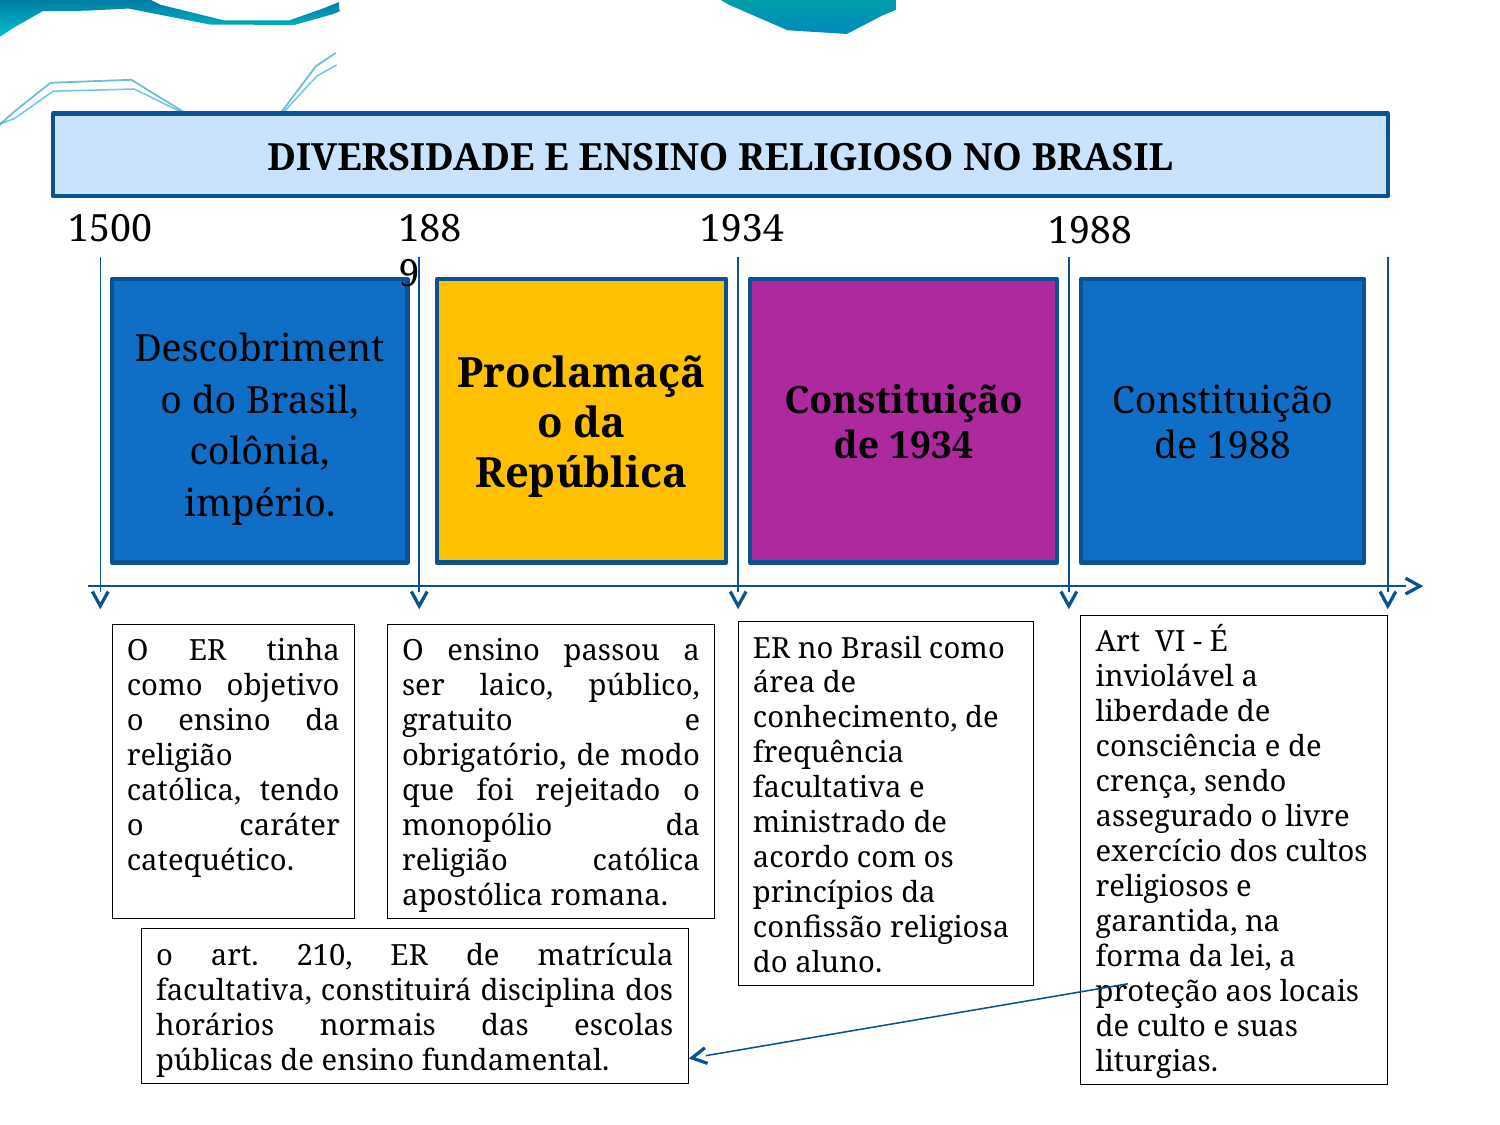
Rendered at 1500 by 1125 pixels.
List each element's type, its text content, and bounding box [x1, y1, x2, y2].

text_box 1500 [53, 197, 172, 257]
text_box o art. 210, ER de matrícula facultativa, constituirá disciplina dos horários normais das escolas públicas de ensino fundamental. [141, 928, 689, 1084]
text_box Art VI - É inviolável a liberdade de consciência e de crença, sendo assegurado o livre exercício dos cultos religiosos e garantida, na forma da lei, a proteção aos locais de culto e suas liturgias. [1080, 615, 1388, 1085]
text_box 1934 [685, 197, 815, 257]
text_box O ensino passou a ser laico, público, gratuito e obrigatório, de modo que foi rejeitado o monopólio da religião católica apostólica romana. [387, 624, 715, 919]
text_box Constituição de 1934 [750, 278, 1058, 563]
text_box Proclamação da República [436, 278, 727, 563]
text_box ER no Brasil como área de conhecimento, de frequência facultativa e ministrado de acordo com os princípios da confissão religiosa do aluno. [738, 621, 1034, 986]
text_box DIVERSIDADE E ENSINO RELIGIOSO NO BRASIL [53, 113, 1388, 197]
text_box Descobrimento do Brasil, colônia, império. [112, 278, 408, 563]
text_box Constituição de 1988 [1080, 278, 1365, 563]
text_box 1889 [383, 197, 490, 302]
text_box O ER tinha como objetivo o ensino da religião católica, tendo o caráter catequético. [112, 624, 355, 919]
text_box 1988 [1033, 198, 1176, 259]
